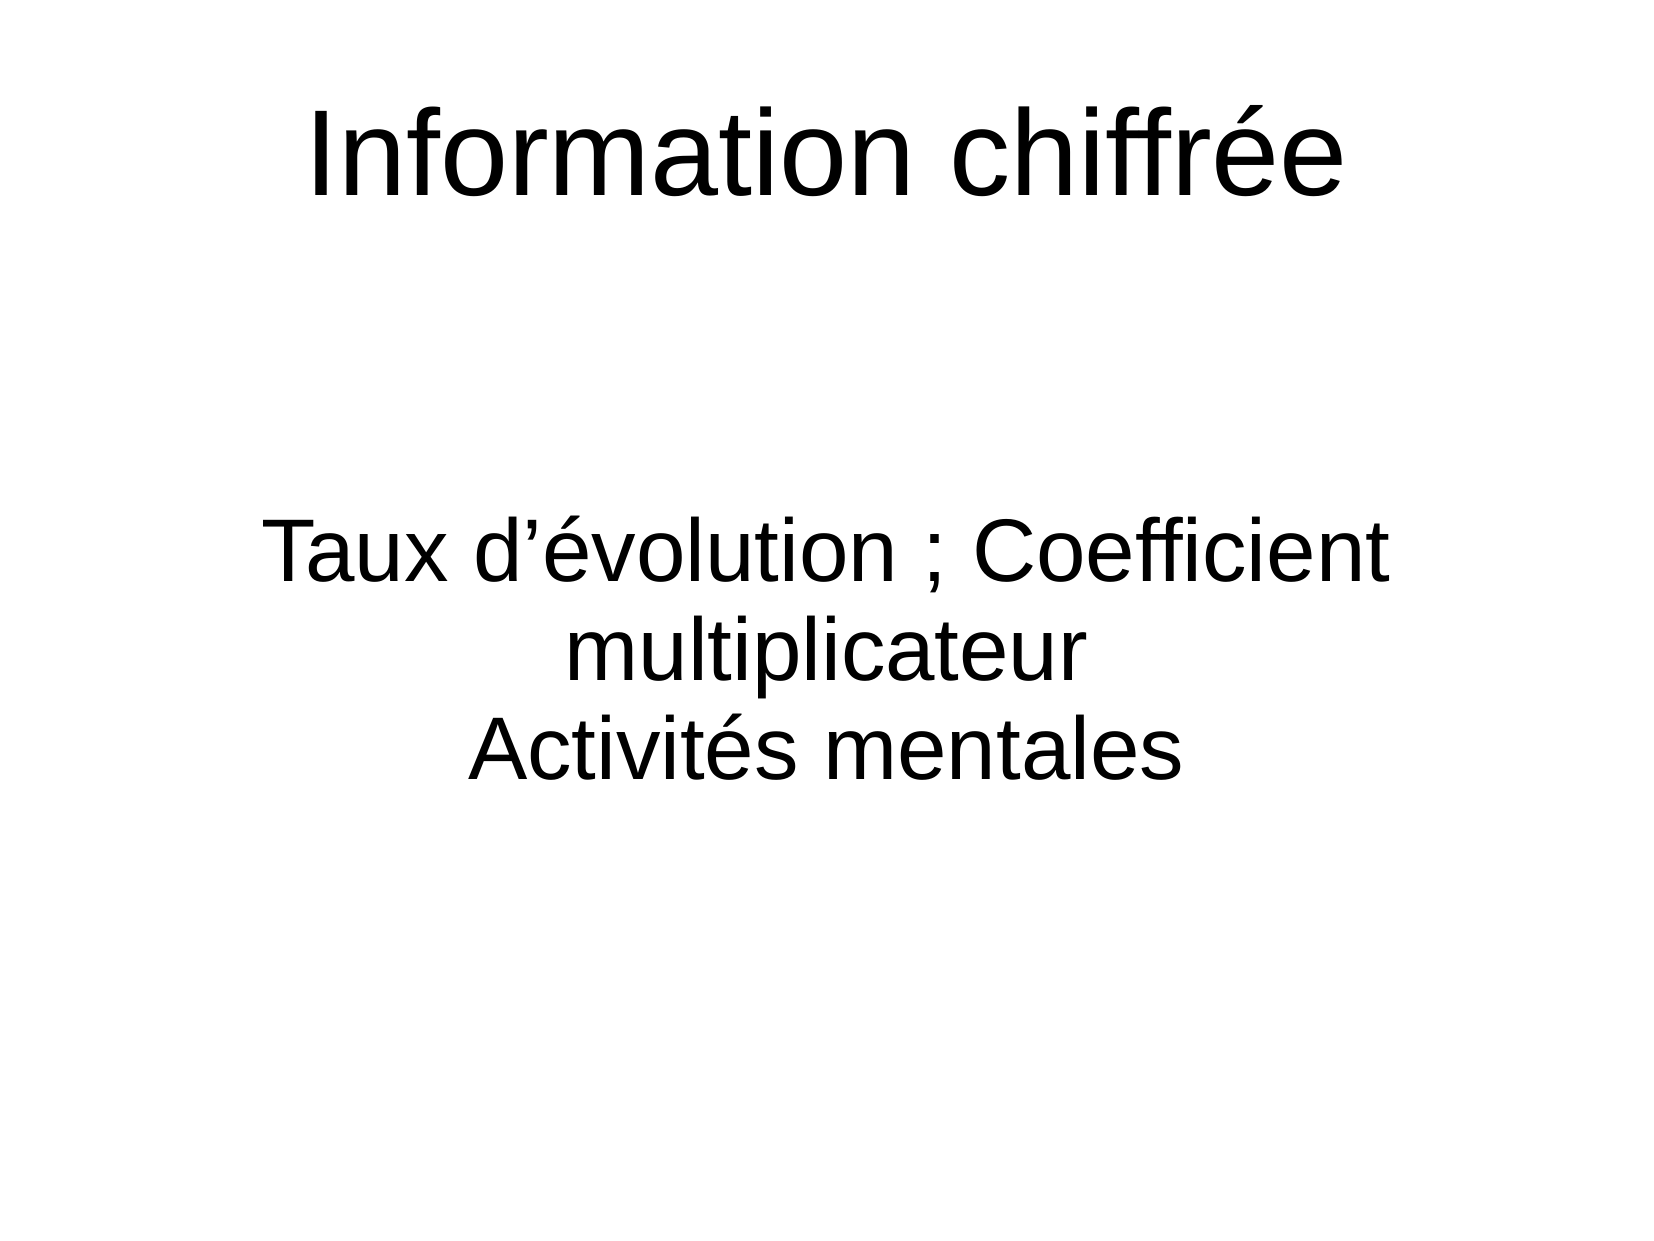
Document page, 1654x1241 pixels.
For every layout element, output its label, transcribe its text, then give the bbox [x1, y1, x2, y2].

title Information chiffrée [82, 49, 1571, 257]
subtitle Taux d’évolution ; Coefficient multiplicateur Activités mentales [82, 290, 1571, 1010]
